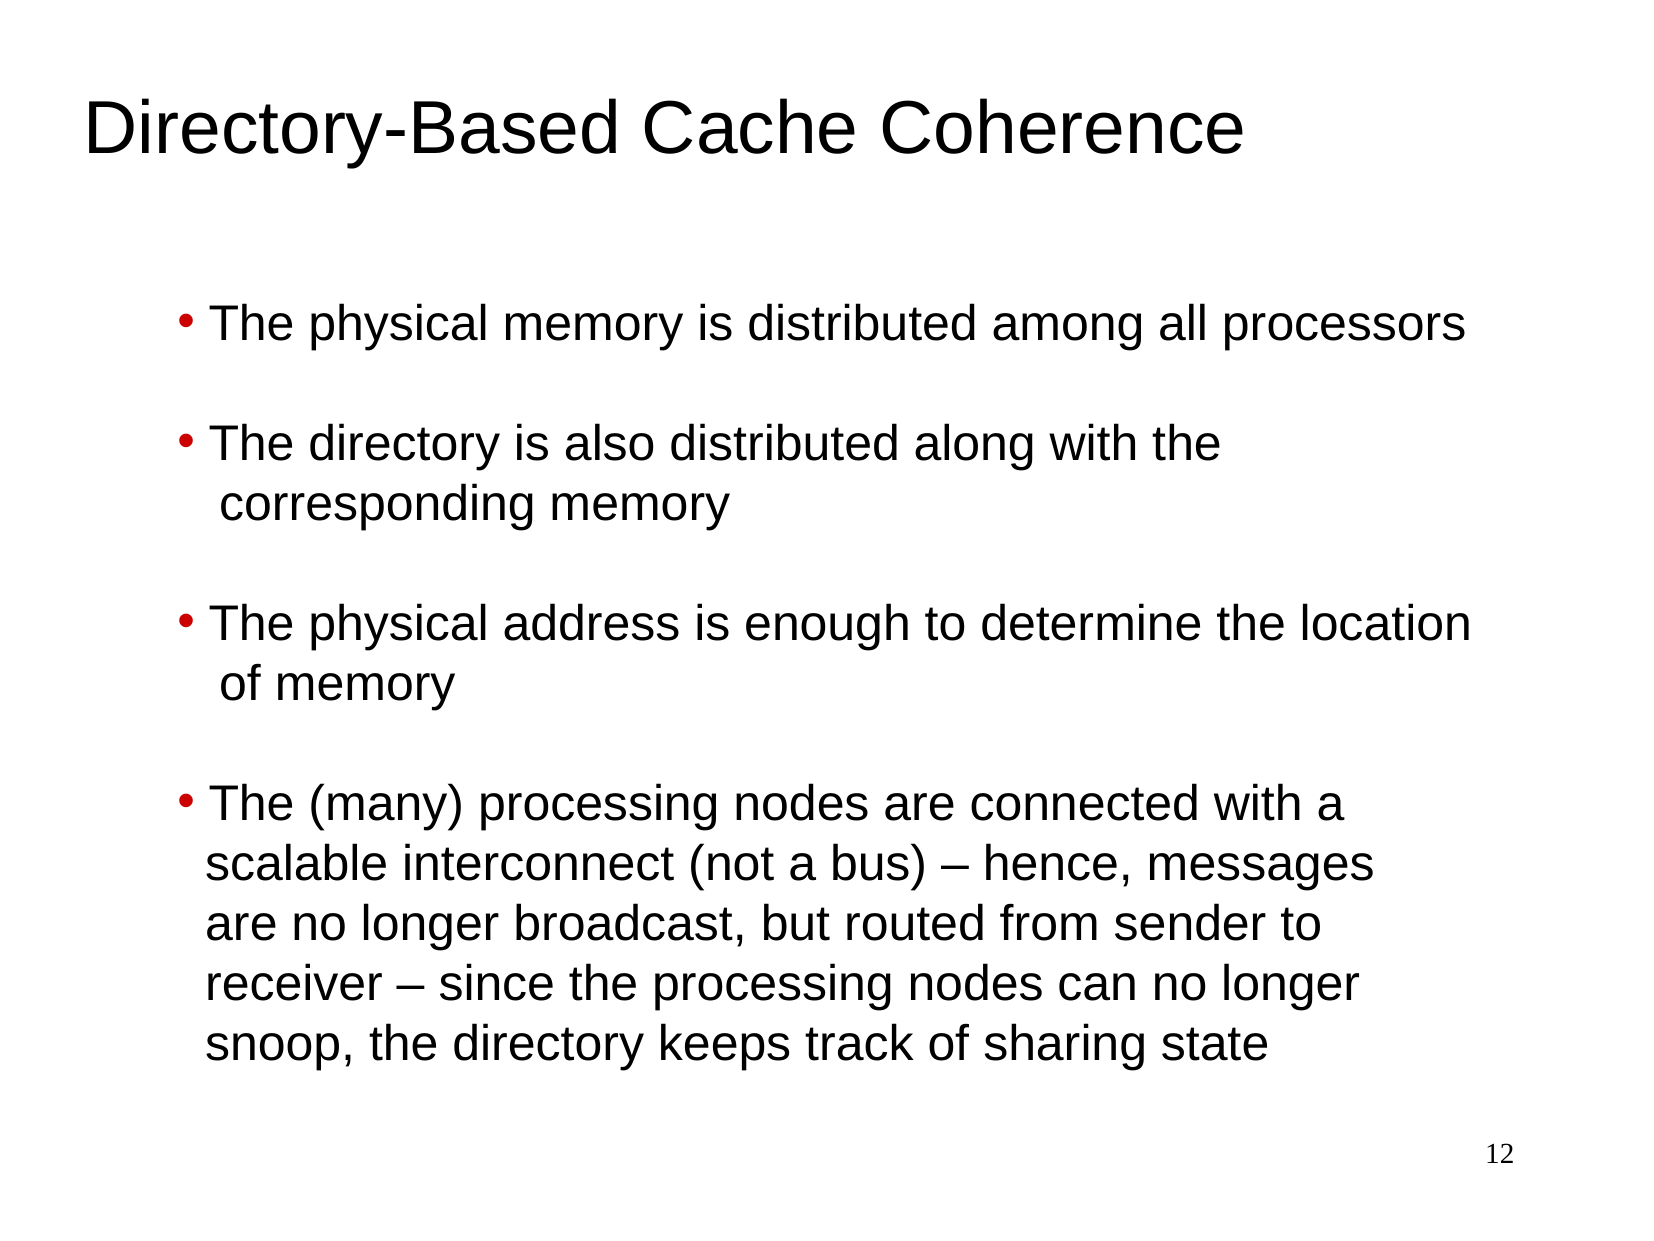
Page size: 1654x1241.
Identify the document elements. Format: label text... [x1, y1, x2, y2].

text_box <number> [1184, 1129, 1530, 1213]
text_box Directory-Based Cache Coherence [68, 71, 1263, 177]
text_box The physical memory is distributed among all processors The directory is also distributed along with the corresponding memory The physical address is enough to determine the location of memory The (many) processing nodes are connected with a scalable interconnect (not a bus) – hence, messages are no longer broadcast, but routed from sender to receiver – since the processing nodes can no longer snoop, the directory keeps track of sharing state [162, 282, 1488, 1079]
